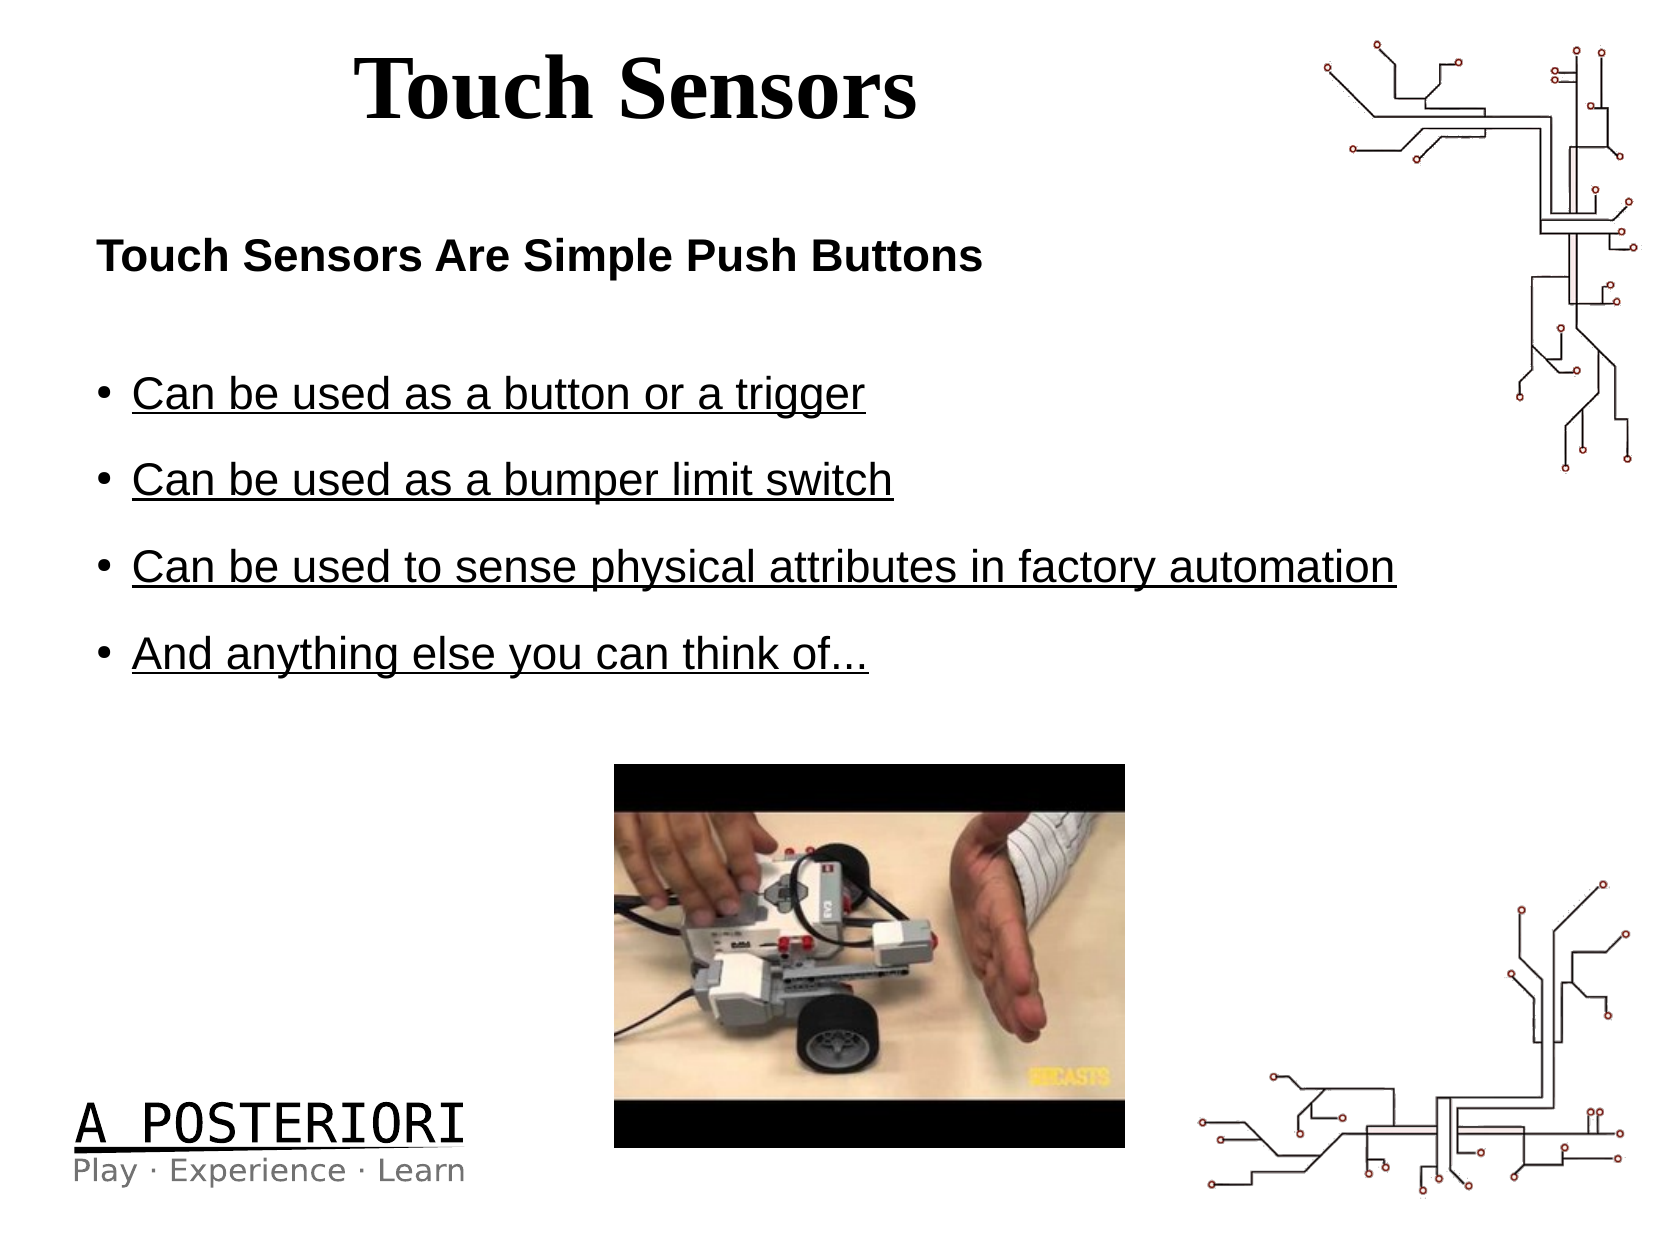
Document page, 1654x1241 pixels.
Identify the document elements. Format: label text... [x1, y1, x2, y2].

picture [1305, 35, 1643, 496]
picture [1175, 862, 1636, 1201]
picture [73, 1101, 466, 1189]
title Touch Sensors [11, 0, 1261, 190]
picture [614, 764, 1125, 1148]
text_box Touch Sensors Are Simple Push Buttons Can be used as a button or a trigger Can be used as a bumper limit switch Can be used to sense physical attributes in factory automation And anything else you can think of... [81, 222, 1432, 821]
